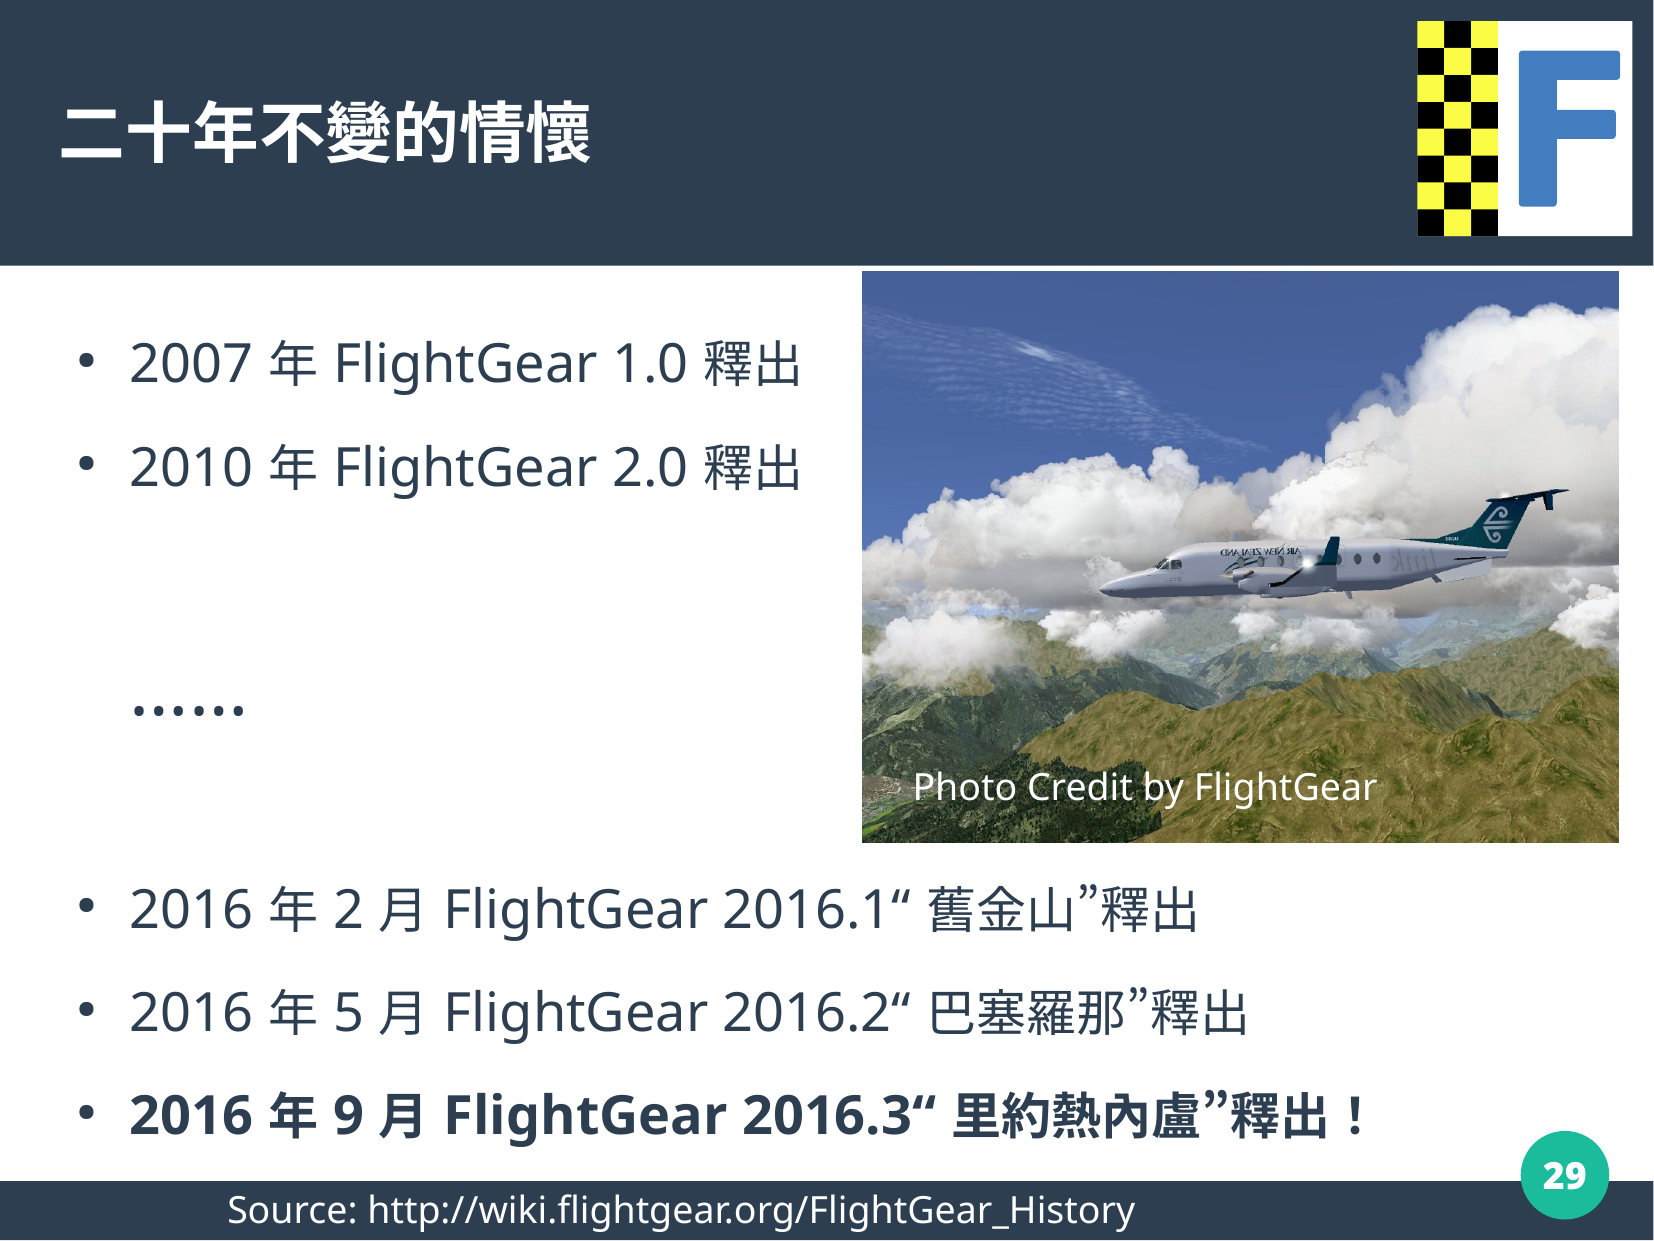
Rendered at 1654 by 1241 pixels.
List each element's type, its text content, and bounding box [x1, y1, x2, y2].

picture [862, 271, 1619, 843]
list 2007年FlightGear 1.0釋出 2010年FlightGear 2.0釋出 …… 2016年2月FlightGear 2016.1“舊金山”釋出 2016年5月FlightGear 2016.2“巴塞羅那”釋出 2016年9月FlightGear 2016.3“里約熱內盧”釋出！ [59, 324, 1595, 1152]
title 二十年不變的情懷 [59, 49, 1595, 207]
text_box Source: http://wiki.flightgear.org/FlightGear_History [212, 1178, 1406, 1241]
text_box Photo Credit by FlightGear [862, 752, 1425, 815]
